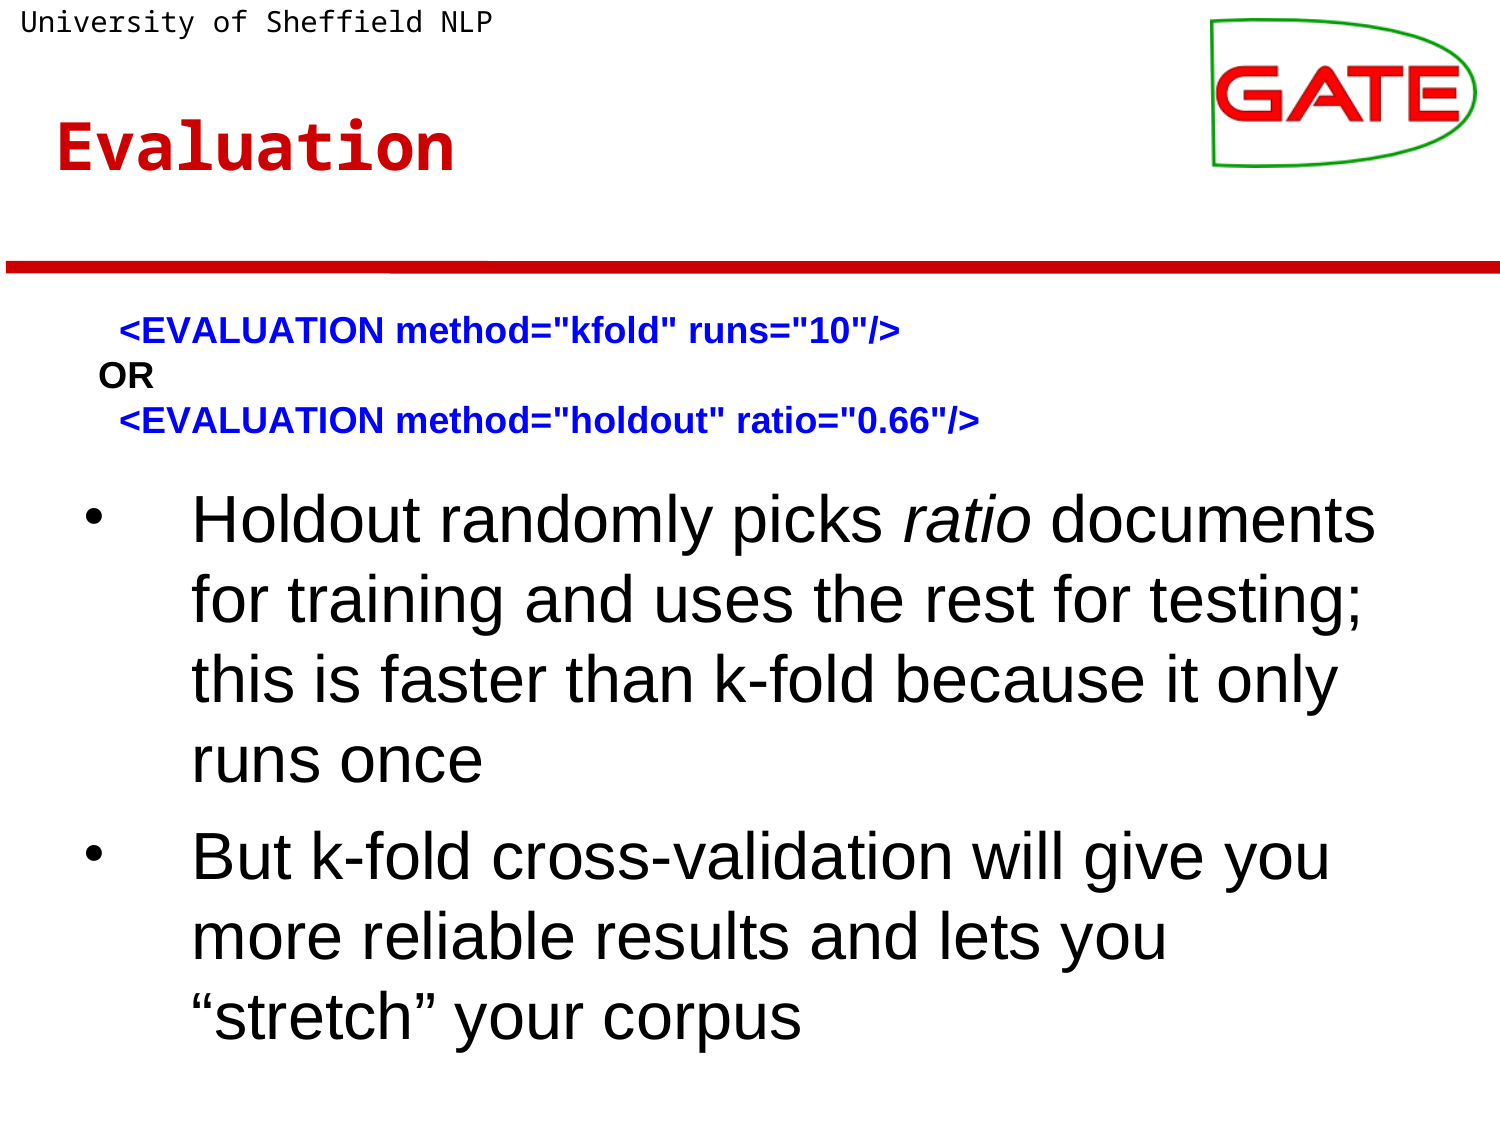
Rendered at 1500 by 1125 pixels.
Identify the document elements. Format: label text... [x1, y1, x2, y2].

picture [1210, 18, 1477, 168]
title Evaluation [41, 37, 1391, 254]
list Holdout randomly picks ratio documents for training and uses the rest for testing; this is faster than k-fold because it only runs once But k-fold cross-validation will give you more reliable results and lets you “stretch” your corpus [67, 468, 1418, 1093]
text_box <EVALUATION method="kfold" runs="10"/> OR <EVALUATION method="holdout" ratio="0.66"/> [83, 298, 1323, 449]
